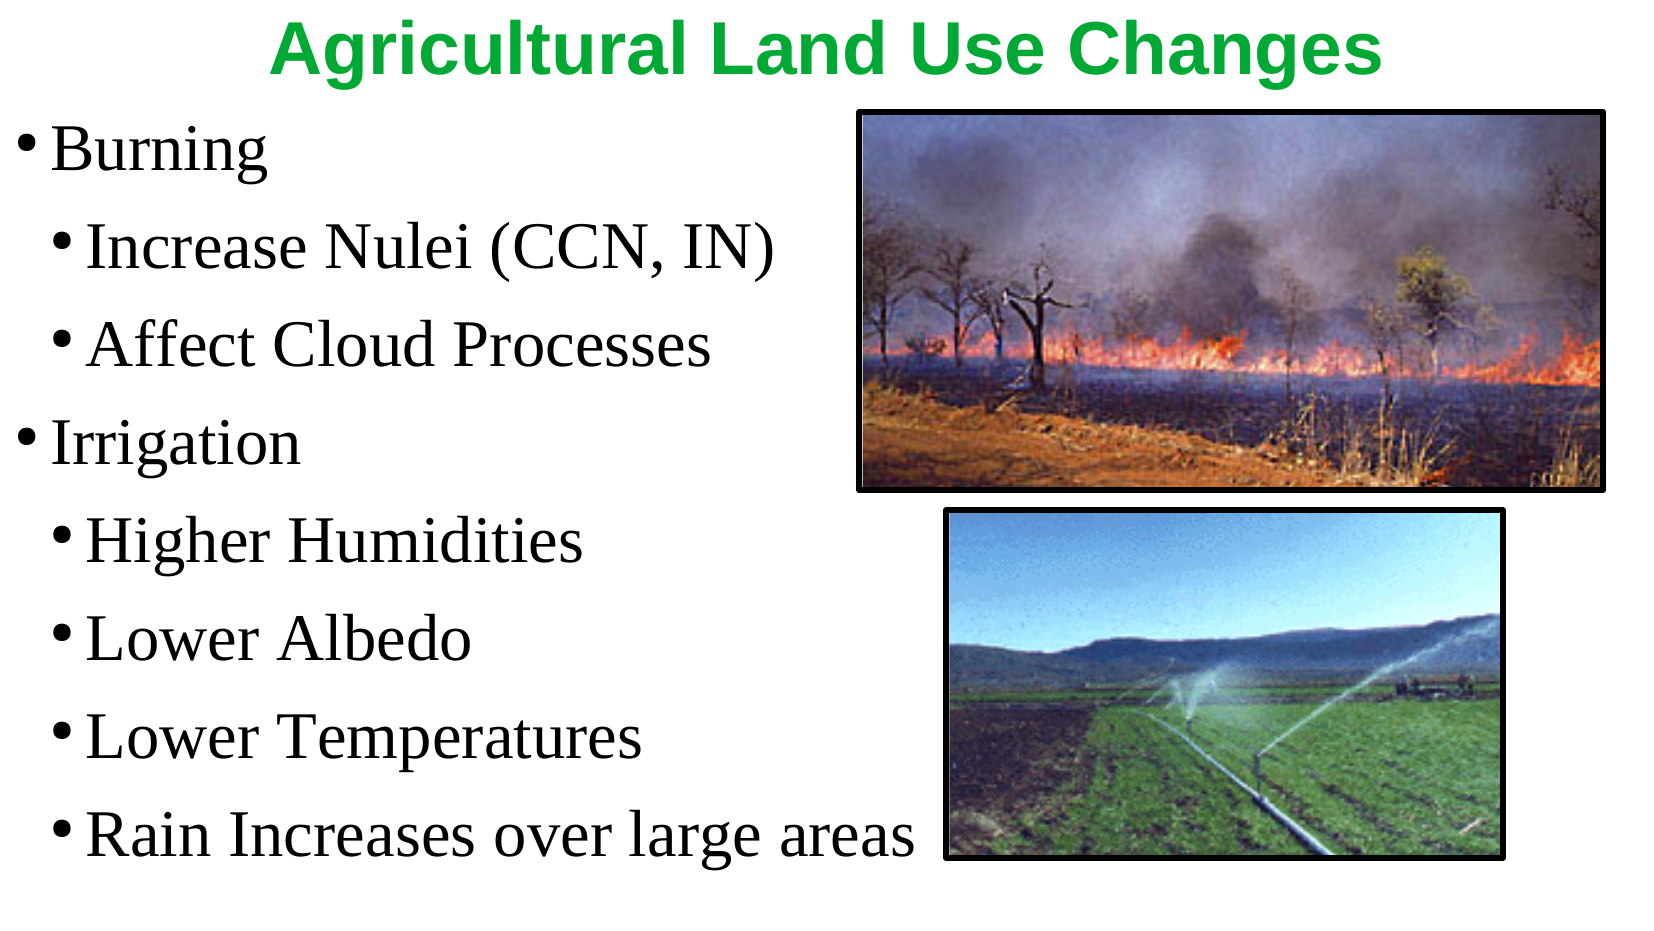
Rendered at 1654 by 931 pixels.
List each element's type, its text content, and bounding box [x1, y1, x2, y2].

title Agricultural Land Use Changes [0, 0, 1654, 101]
text_box Burning Increase Nulei (CCN, IN) Affect Cloud Processes Irrigation Higher Humidities Lower Albedo Lower Temperatures Rain Increases over large areas [0, 96, 1308, 901]
picture [949, 513, 1501, 855]
picture [862, 114, 1600, 488]
